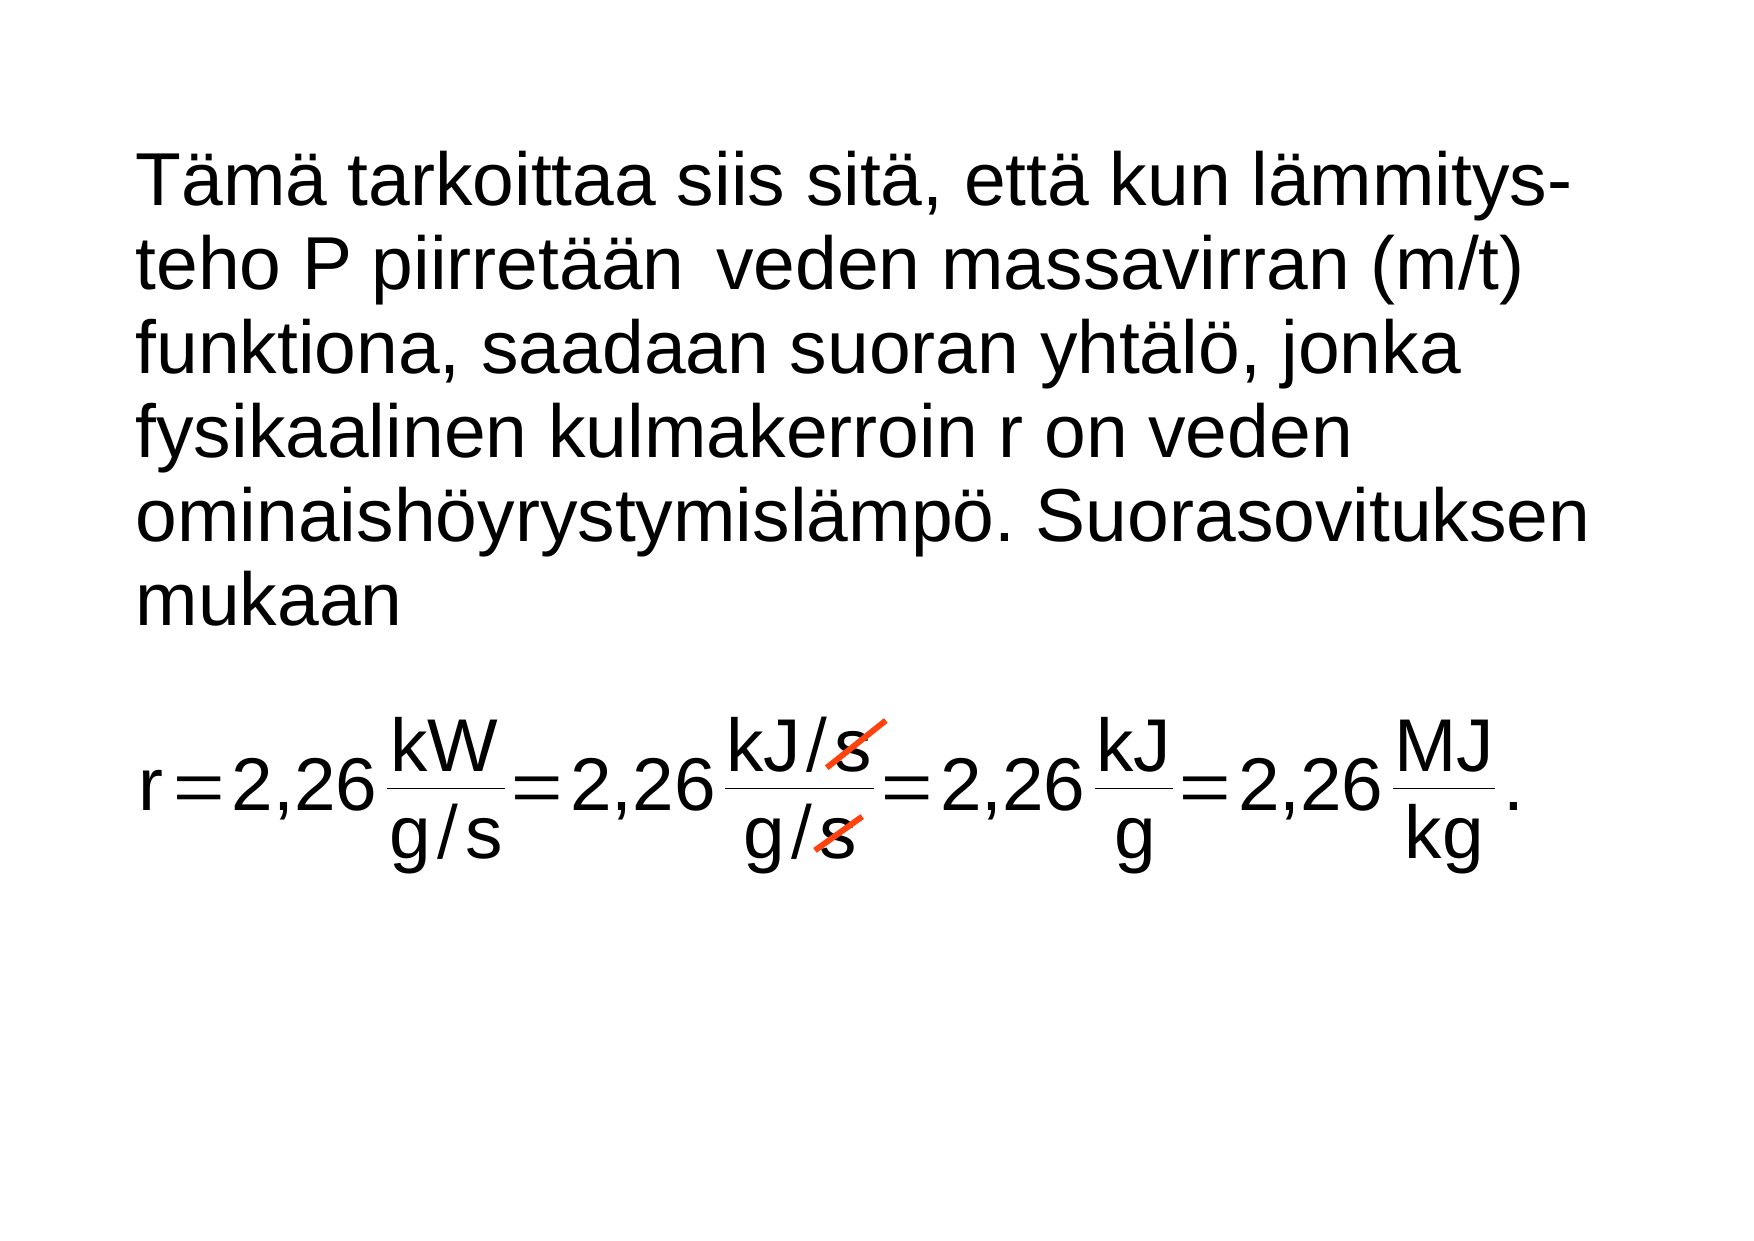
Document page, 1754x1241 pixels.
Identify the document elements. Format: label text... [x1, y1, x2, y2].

text_box Tämä tarkoittaa siis sitä, että kun lämmitys- teho P piirretään veden massavirran (m/t) funktiona, saadaan suoran yhtälö, jonka fysikaalinen kulmakerroin r on veden ominaishöyrystymislämpö. Suorasovituksen mukaan [120, 129, 1666, 817]
chart [131, 703, 1571, 875]
